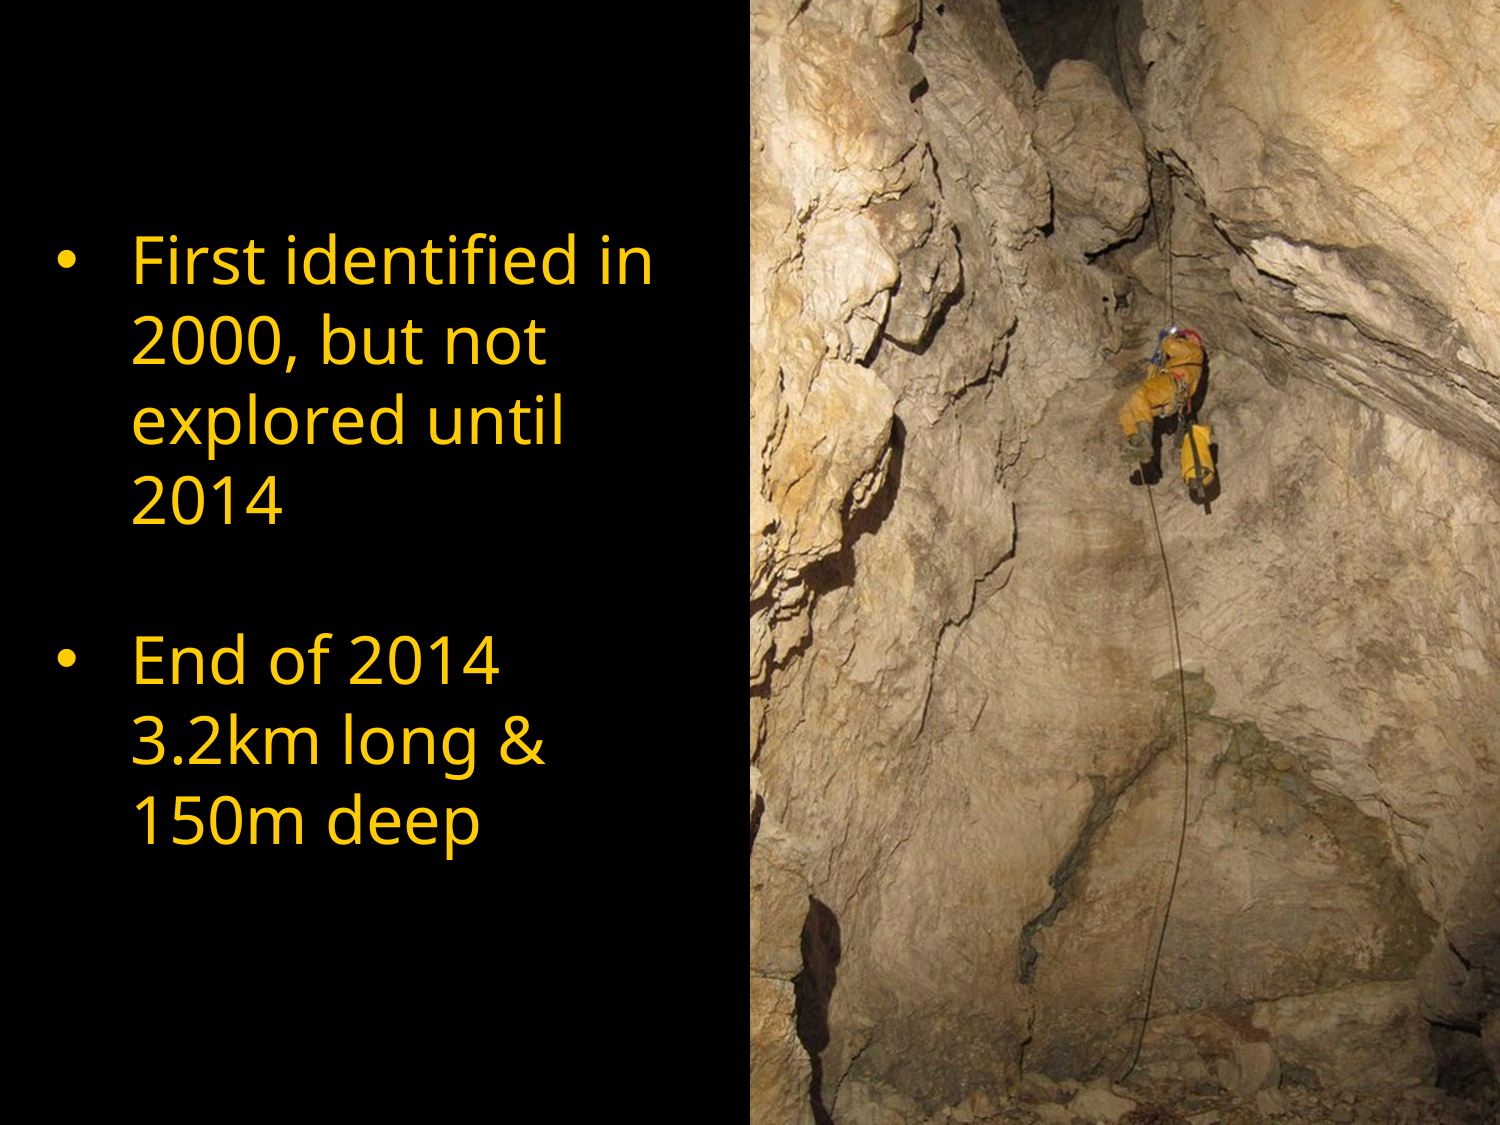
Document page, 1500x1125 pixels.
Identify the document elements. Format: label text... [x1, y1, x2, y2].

text_box First identified in 2000, but not explored until 2014 End of 2014 3.2km long & 150m deep [41, 210, 715, 866]
picture [750, 0, 1500, 1125]
